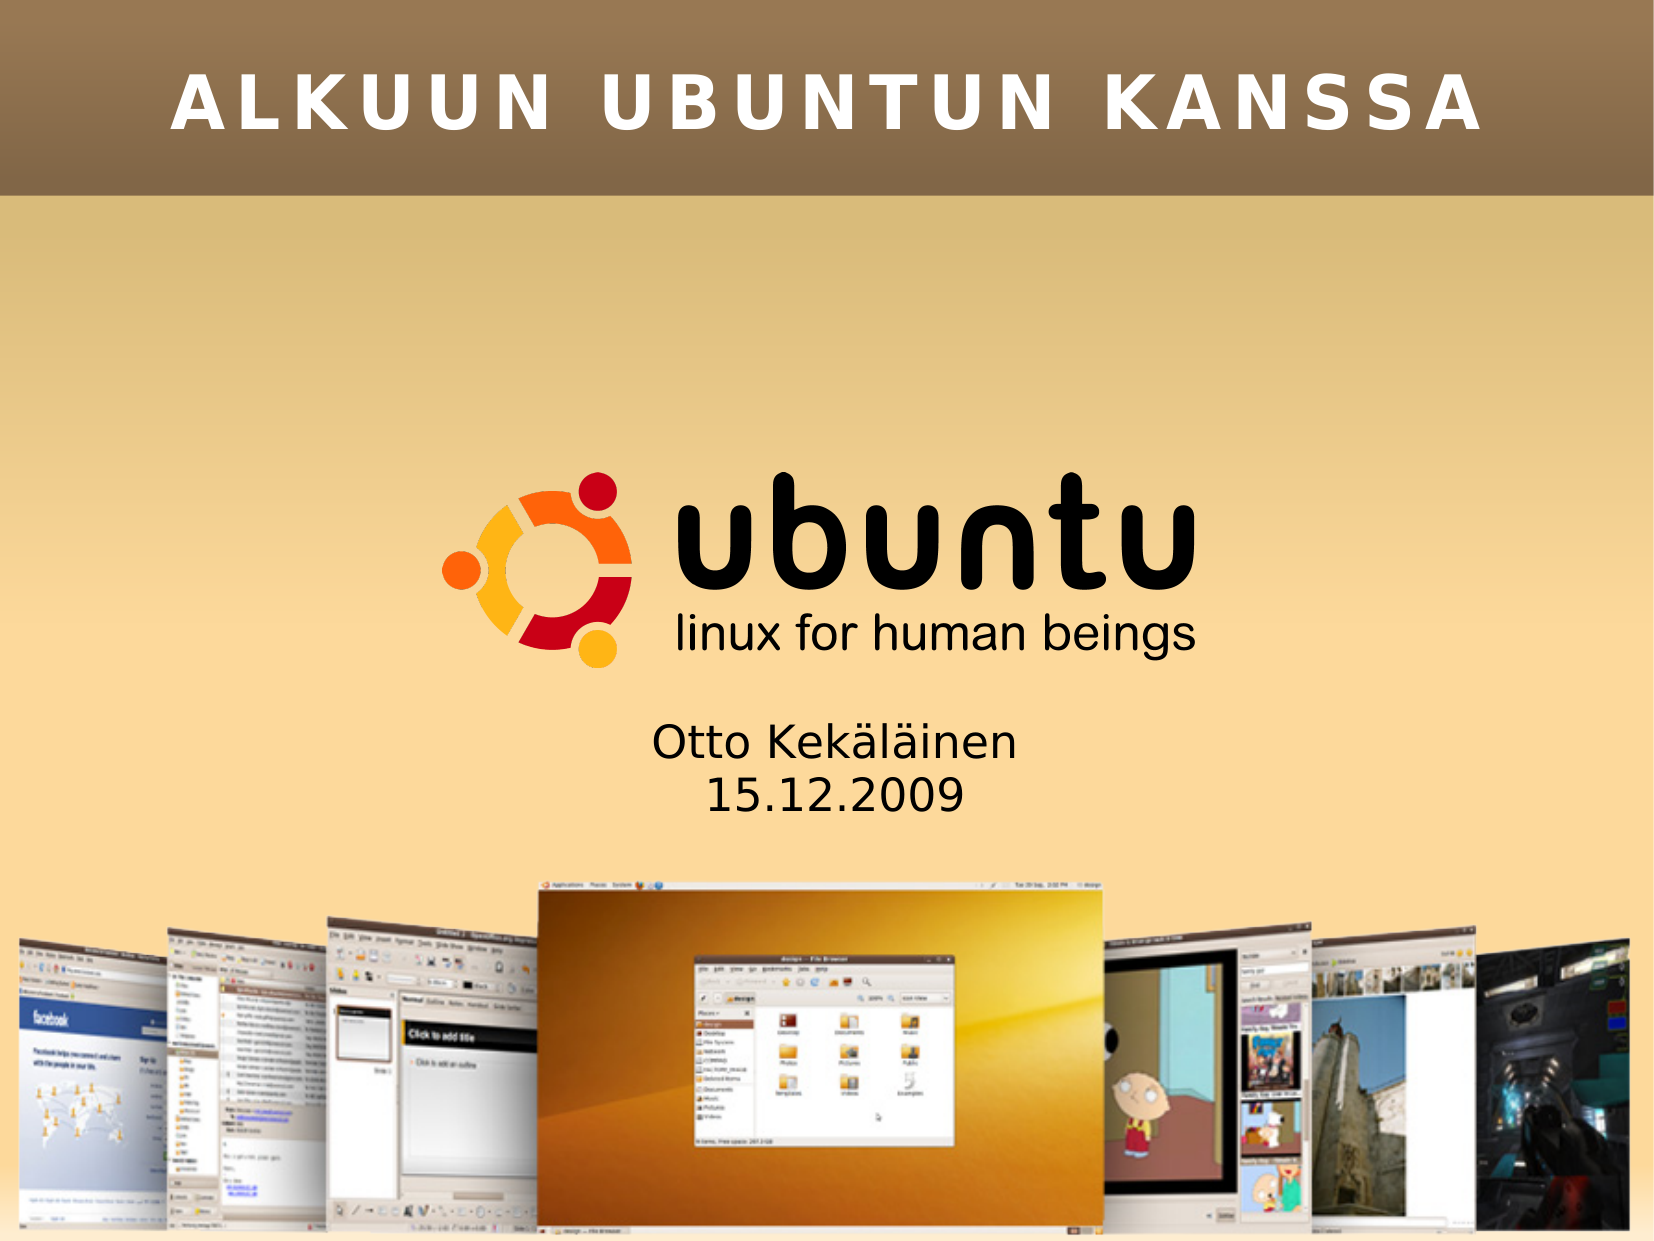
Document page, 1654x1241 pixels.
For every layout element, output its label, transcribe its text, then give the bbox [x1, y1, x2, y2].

picture [0, 0, 1654, 1241]
subtitle [82, 290, 1571, 877]
title ALKUUN UBUNTUN KANSSA [59, 29, 1595, 178]
